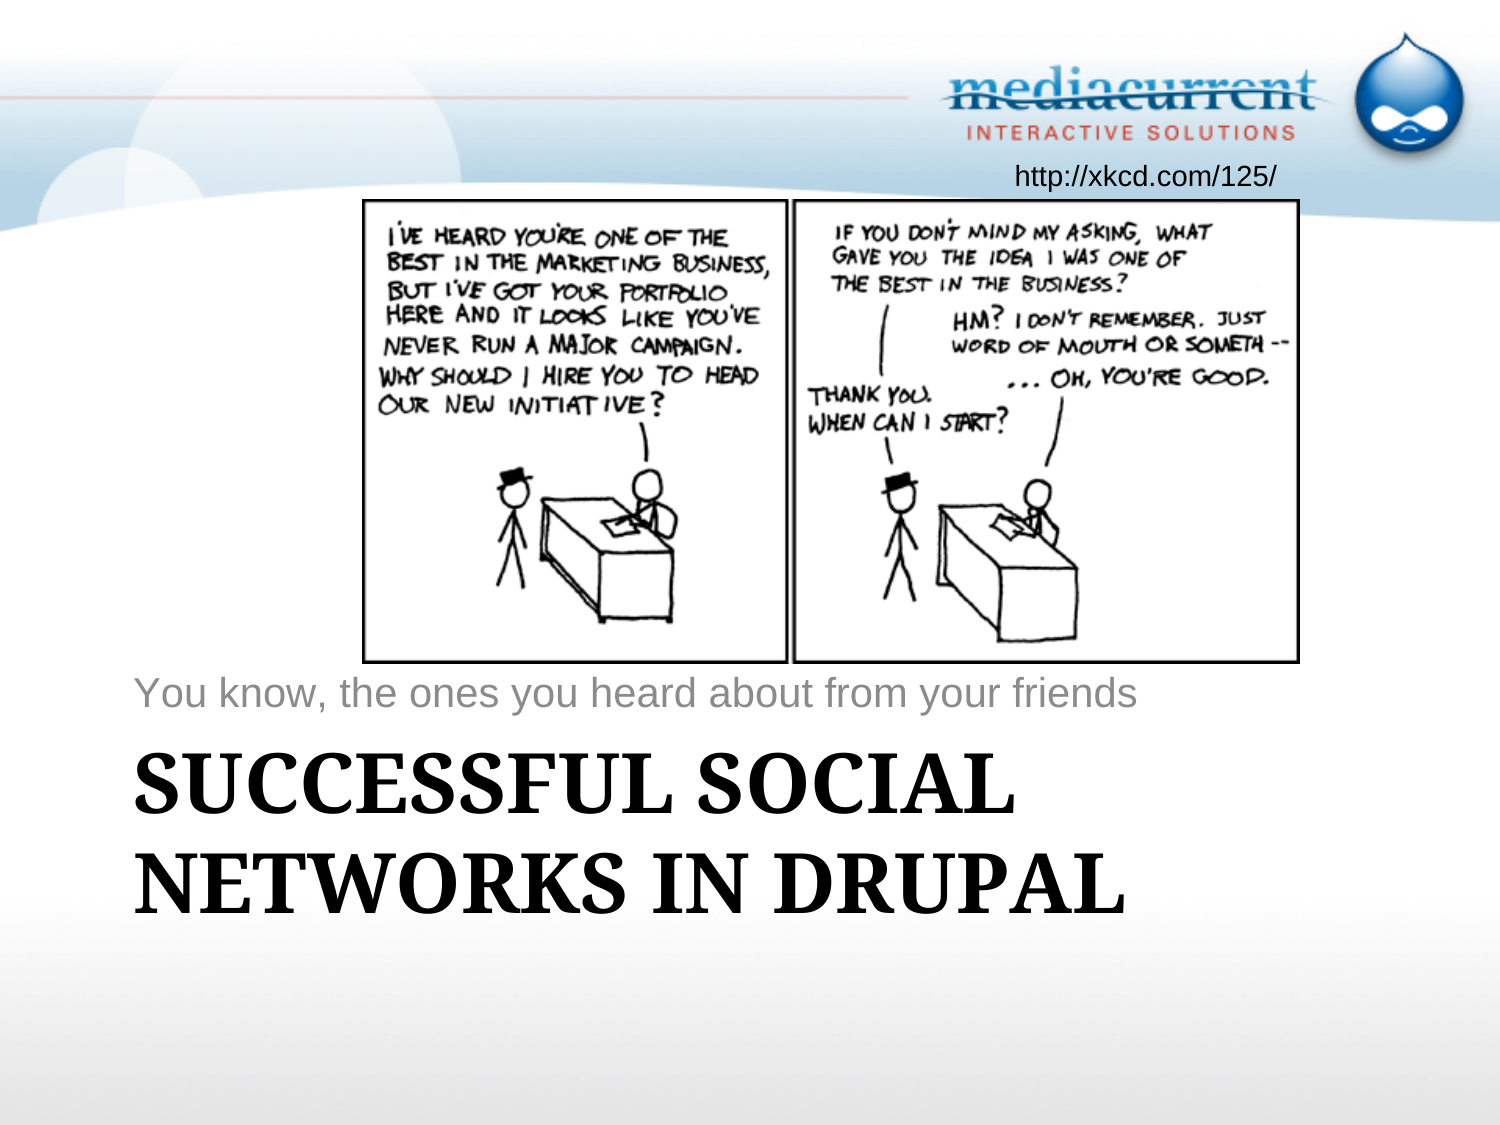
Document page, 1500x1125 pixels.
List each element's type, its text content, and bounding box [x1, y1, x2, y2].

text_box http://xkcd.com/125/ [1000, 150, 1300, 200]
title Successful social networks in drupal [118, 723, 1394, 947]
list You know, the ones you heard about from your friends [118, 476, 1394, 723]
picture [362, 200, 1300, 665]
